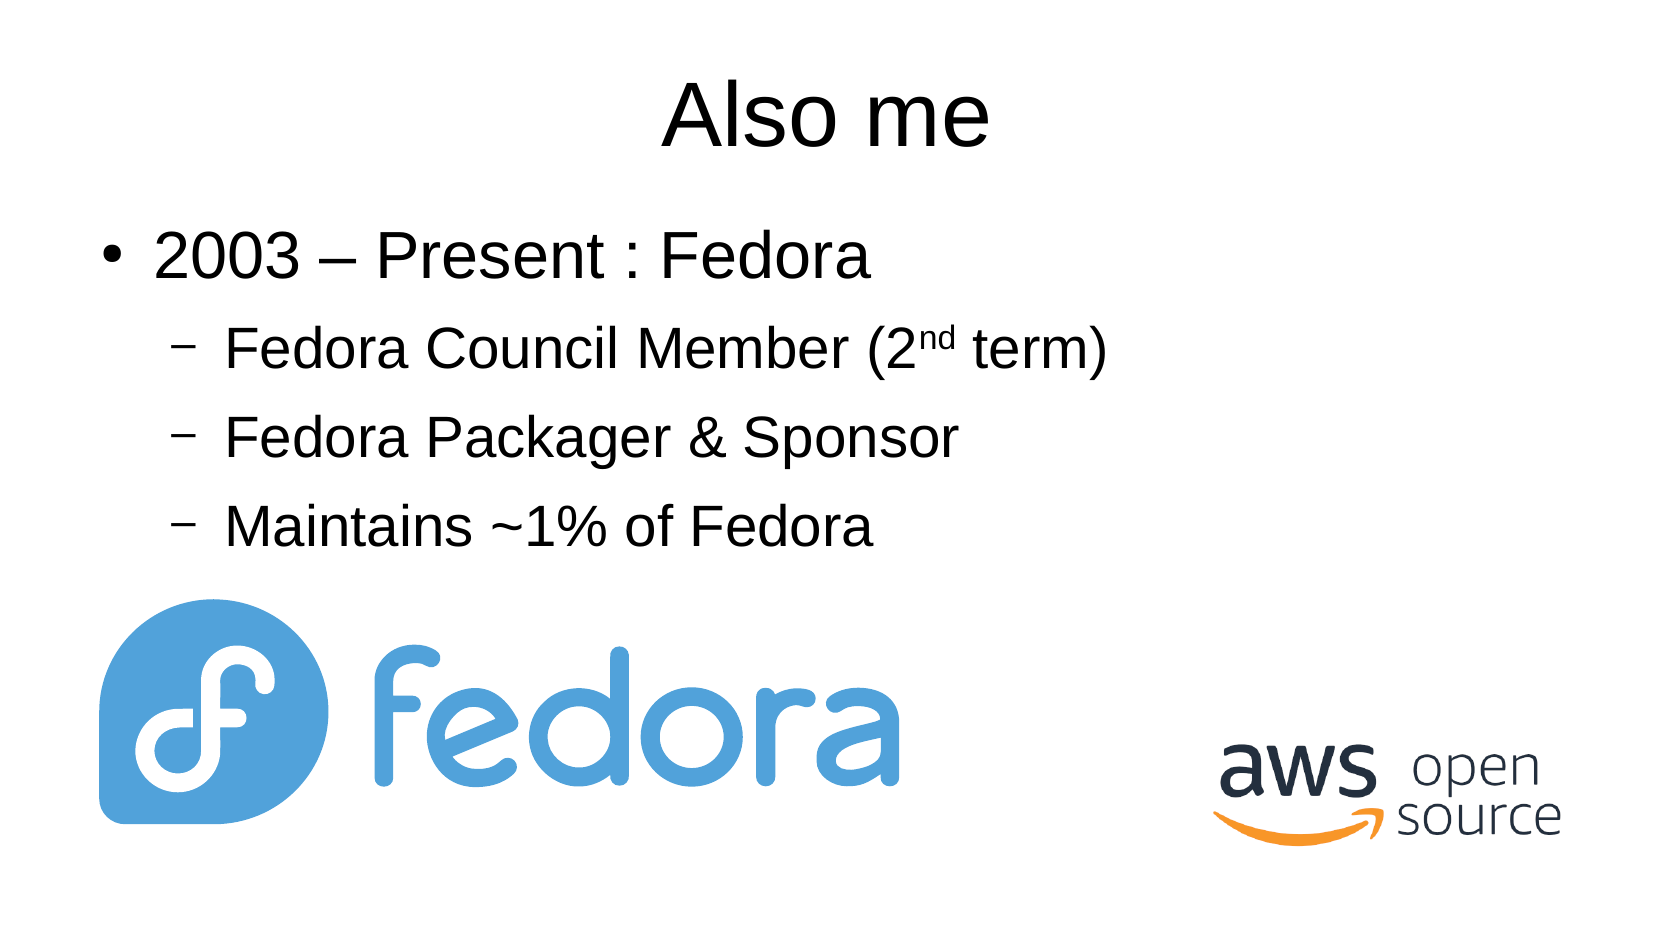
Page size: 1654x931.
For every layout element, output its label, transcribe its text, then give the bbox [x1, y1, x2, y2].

picture [1206, 758, 1571, 900]
picture [98, 598, 901, 826]
title Also me [82, 37, 1571, 193]
list 2003 – Present : Fedora Fedora Council Member (2nd term) Fedora Packager & Sponsor Maintains ~1% of Fedora [82, 217, 1571, 758]
